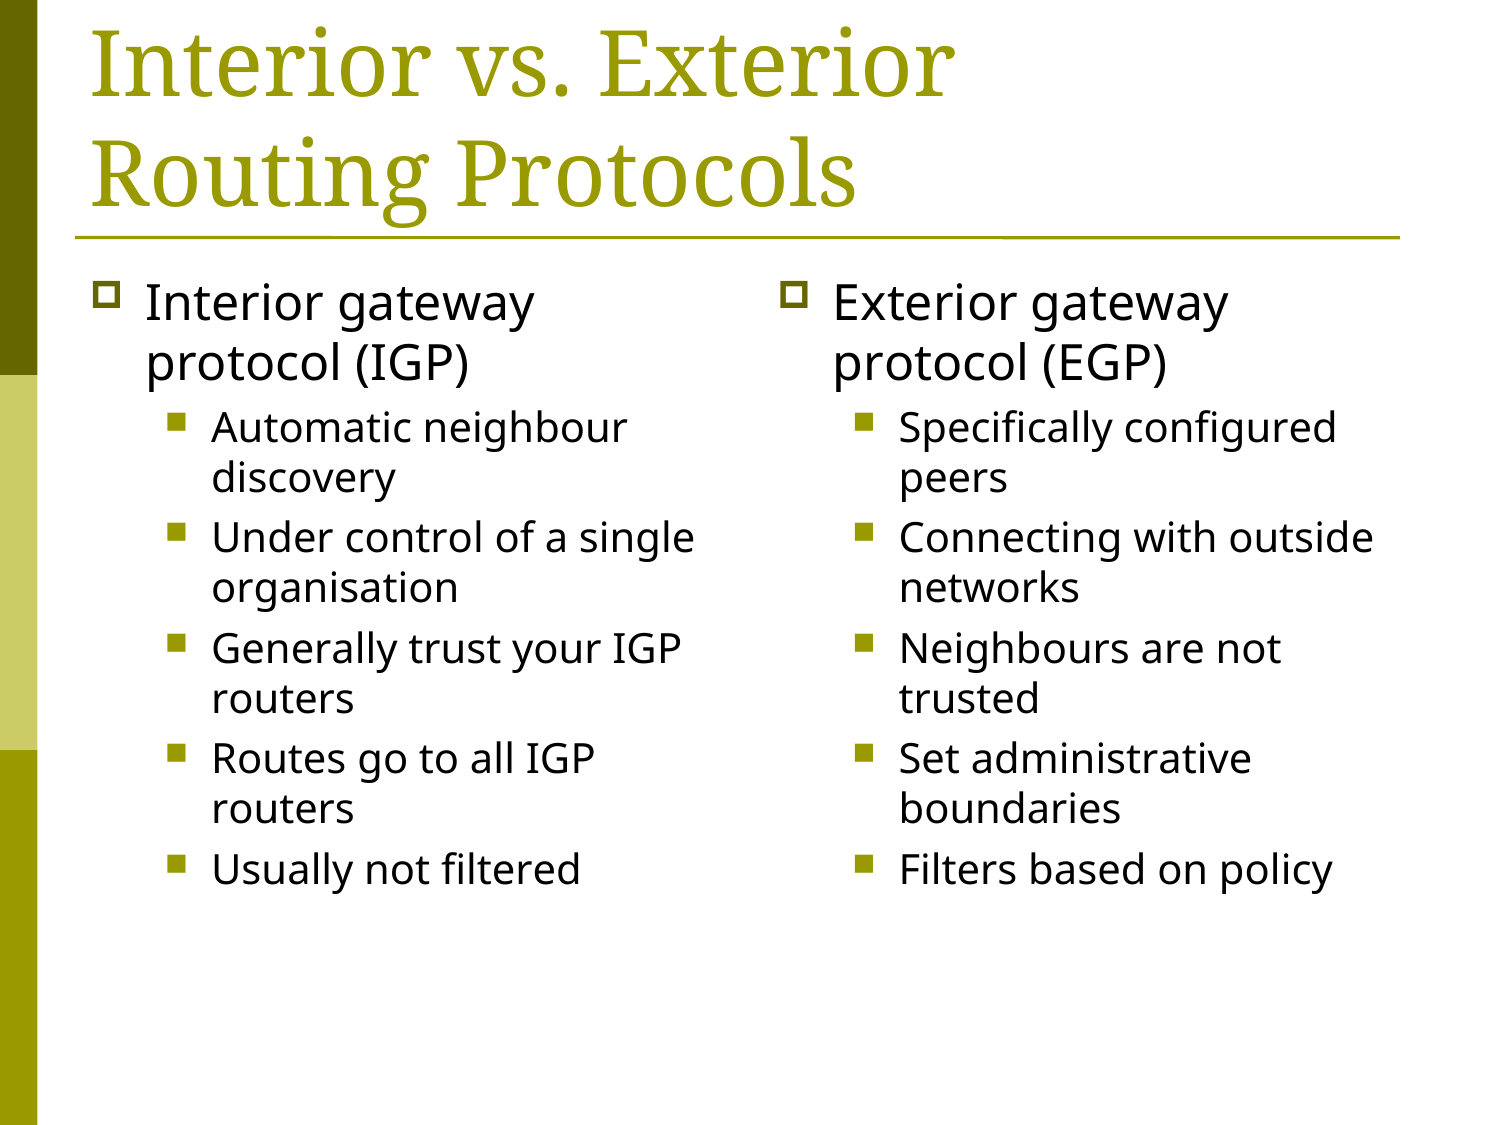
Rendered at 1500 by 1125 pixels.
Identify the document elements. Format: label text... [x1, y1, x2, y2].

title Interior vs. Exterior Routing Protocols [75, 0, 1426, 233]
list Interior gateway protocol (IGP) Automatic neighbour discovery Under control of a single organisation Generally trust your IGP routers Routes go to all IGP routers Usually not filtered [75, 262, 738, 1006]
list Exterior gateway protocol (EGP) Specifically configured peers Connecting with outside networks Neighbours are not trusted Set administrative boundaries Filters based on policy [762, 262, 1426, 1006]
